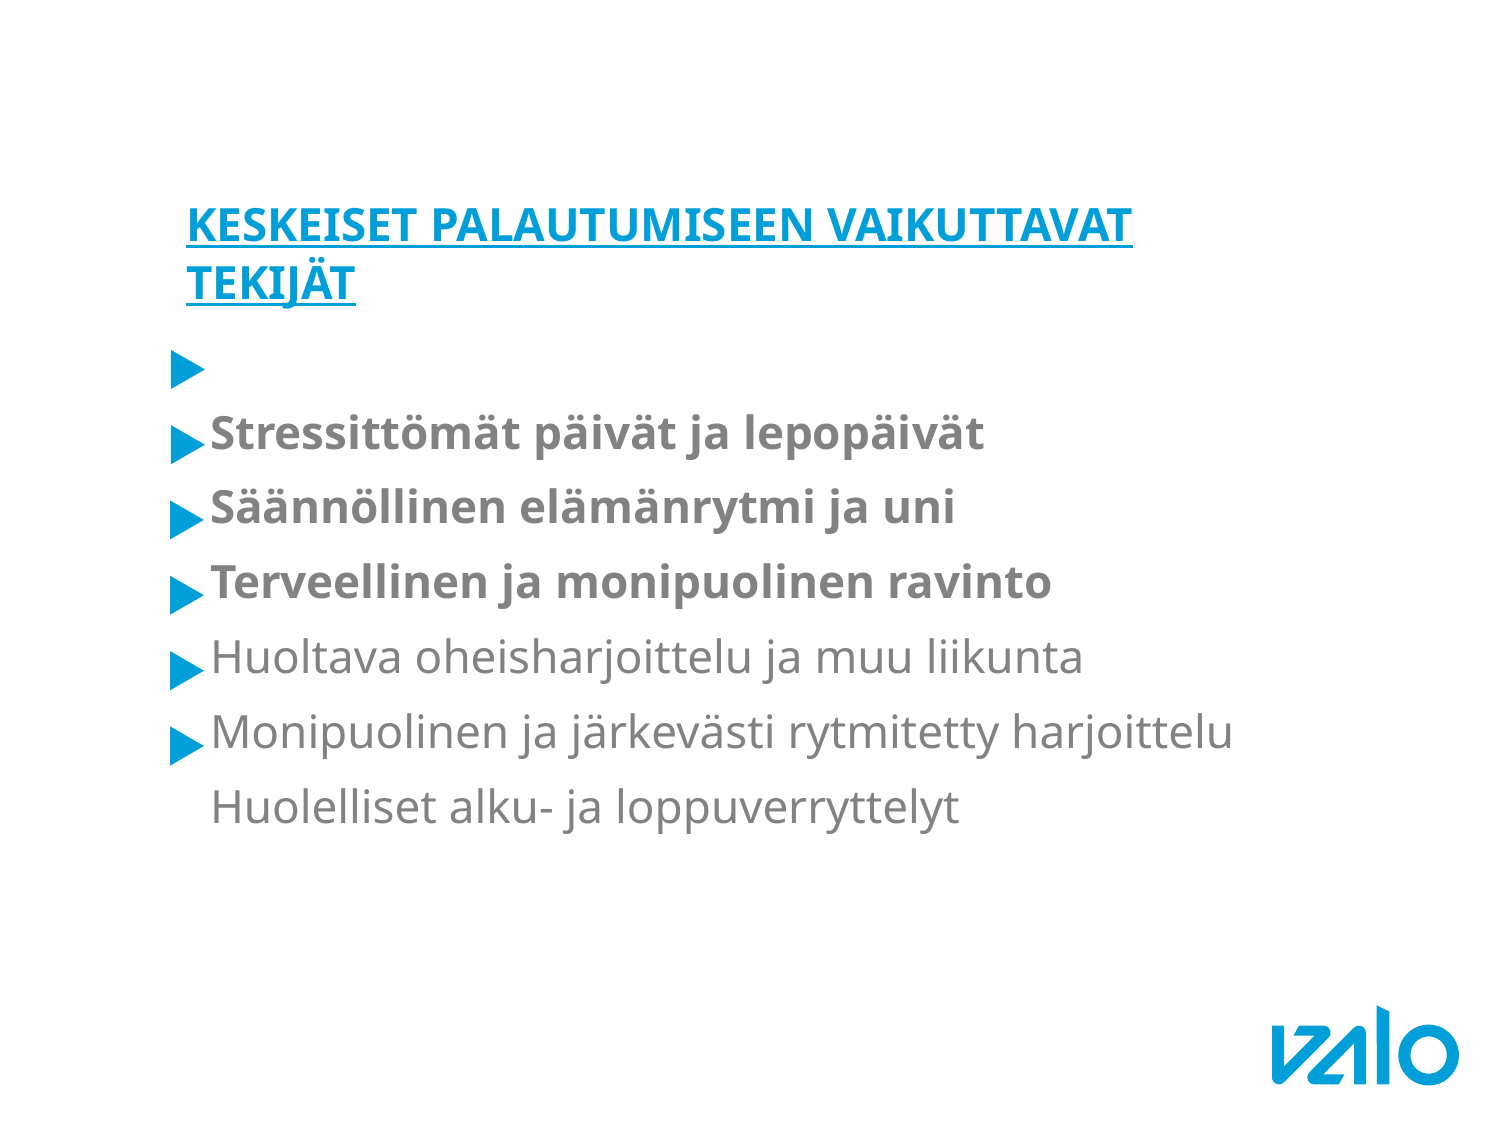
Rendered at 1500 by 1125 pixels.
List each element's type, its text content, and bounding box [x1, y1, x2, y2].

text_box [171, 349, 205, 389]
text_box [170, 726, 204, 766]
text_box [171, 425, 205, 465]
text_box [170, 500, 204, 540]
text_box KESKEISET PALAUTUMISEEN VAIKUTTAVAT TEKIJÄT Stressittömät päivät ja lepopäivät Säännöllinen elämänrytmi ja uni Terveellinen ja monipuolinen ravinto Huoltava oheisharjoittelu ja muu liikunta Monipuolinen ja järkevästi rytmitetty harjoittelu Huolelliset alku- ja loppuverryttelyt [171, 185, 1305, 840]
text_box [170, 575, 204, 615]
text_box [170, 651, 204, 691]
